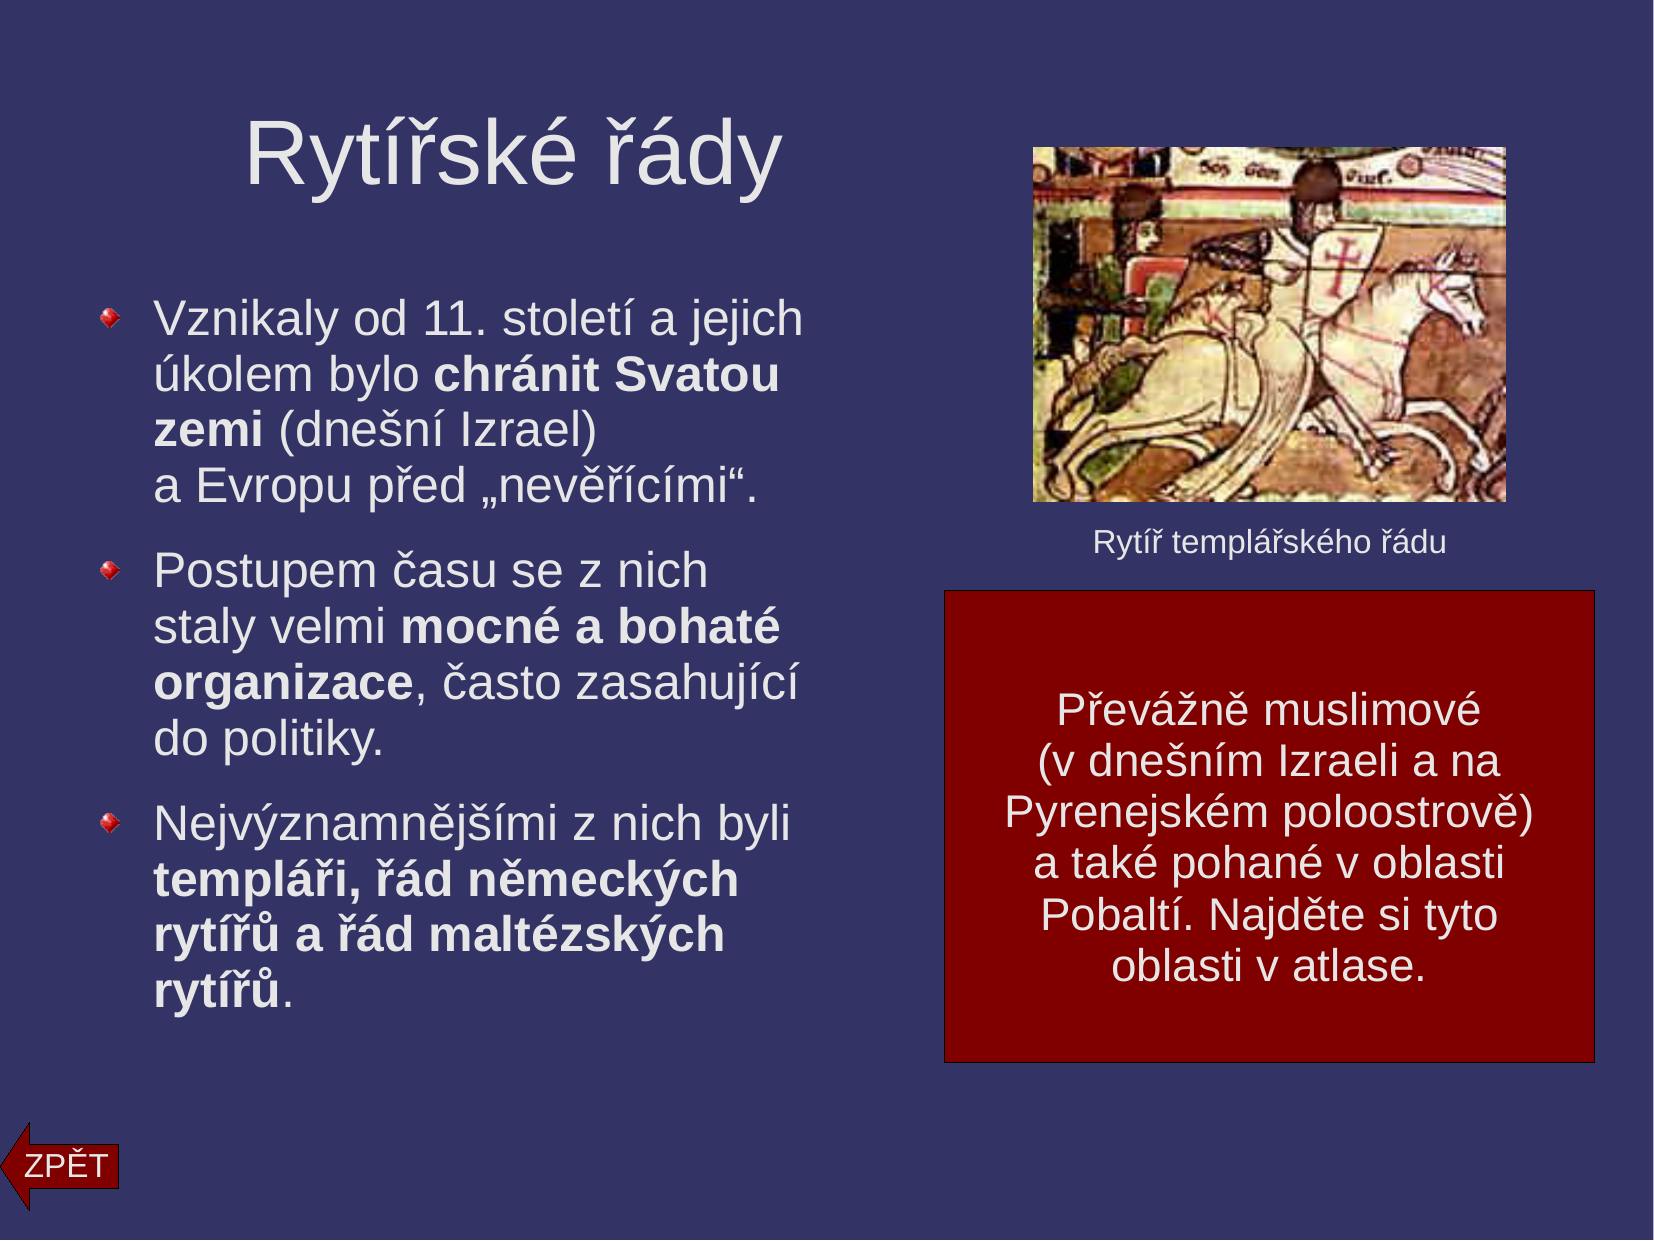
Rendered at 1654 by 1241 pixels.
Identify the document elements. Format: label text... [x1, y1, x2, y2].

list Vznikaly od 11. století a jejich úkolem bylo chránit Svatou zemi (dnešní Izrael) a Evropu před „nevěřícími“. Postupem času se z nich staly velmi mocné a bohaté organizace, často zasahující do politiky. Nejvýznamnějšími z nich byli templáři, řád německých rytířů a řád maltézských rytířů. [82, 290, 809, 1094]
title Rytířské řády [82, 56, 945, 250]
list Převážně muslimové (v dnešním Izraeli a na Pyrenejském poloostrově) a také pohané v oblasti Pobaltí. Najděte si tyto oblasti v atlase. [1003, 602, 1536, 1071]
text_box [944, 590, 1595, 1063]
list Rytíř templářského řádu [1092, 523, 1459, 562]
text_box ZPĚT [0, 1122, 119, 1211]
picture [1033, 147, 1506, 502]
